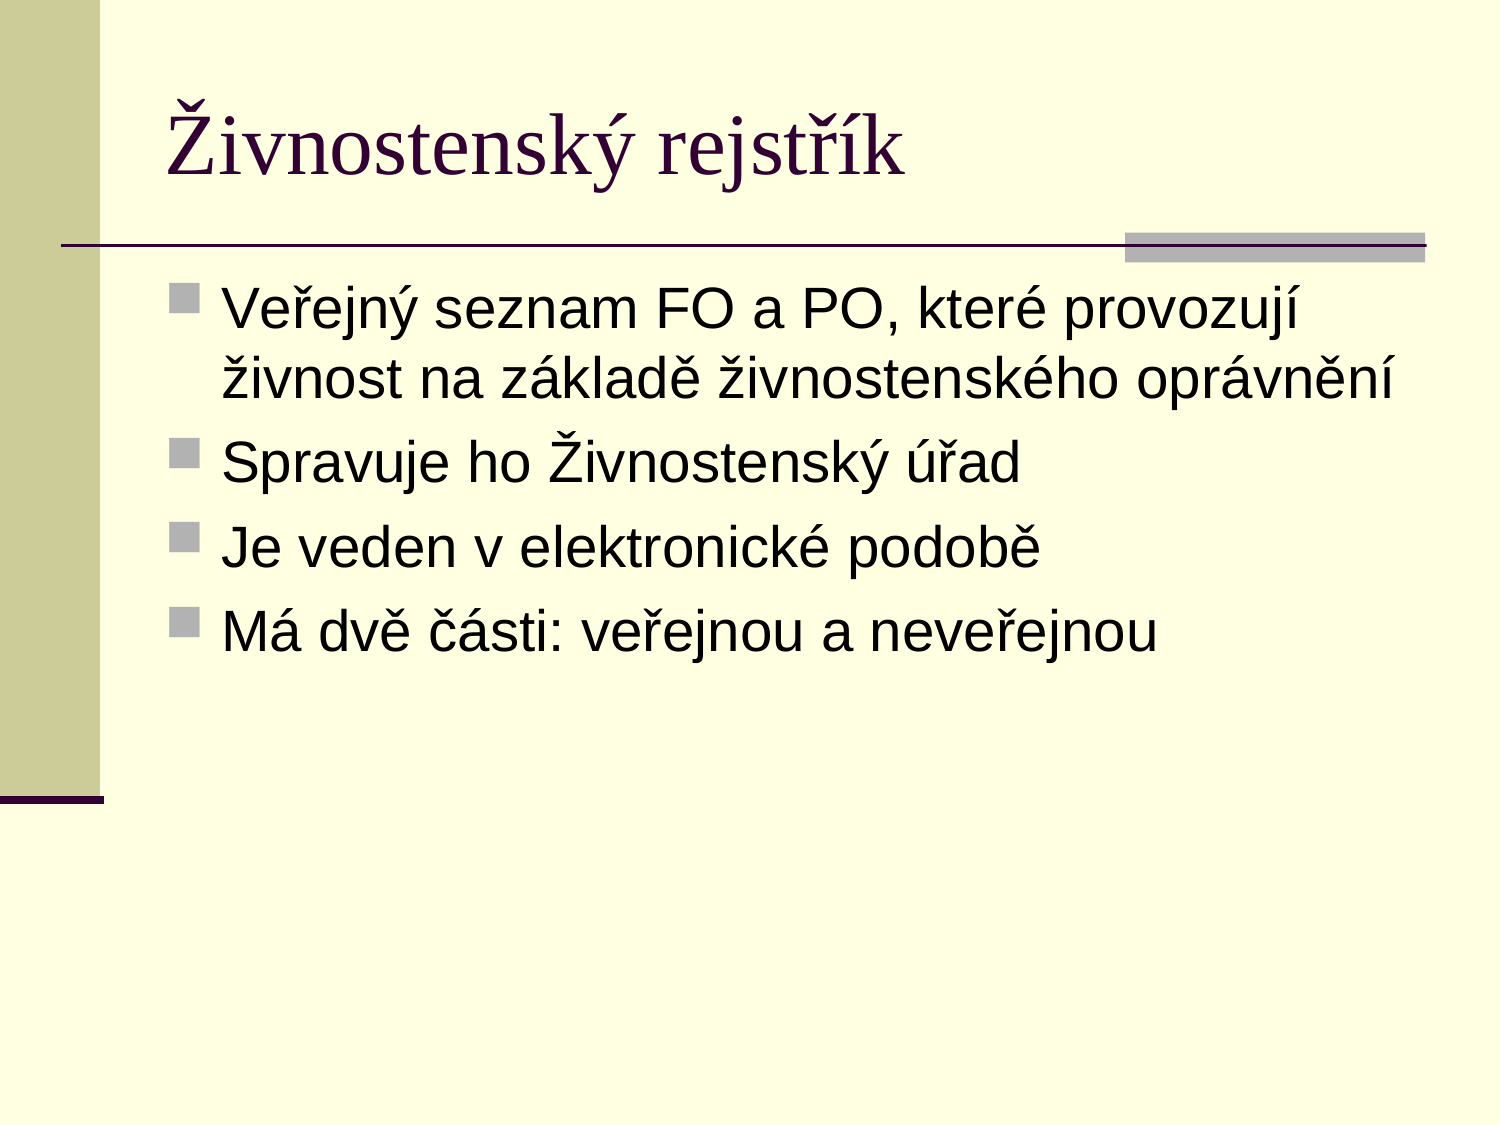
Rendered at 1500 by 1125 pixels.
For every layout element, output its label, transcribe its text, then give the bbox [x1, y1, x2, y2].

list Veřejný seznam FO a PO, které provozují živnost na základě živnostenského oprávnění Spravuje ho Živnostenský úřad Je veden v elektronické podobě Má dvě části: veřejnou a neveřejnou [150, 262, 1426, 1006]
title Živnostenský rejstřík [150, 45, 1426, 234]
